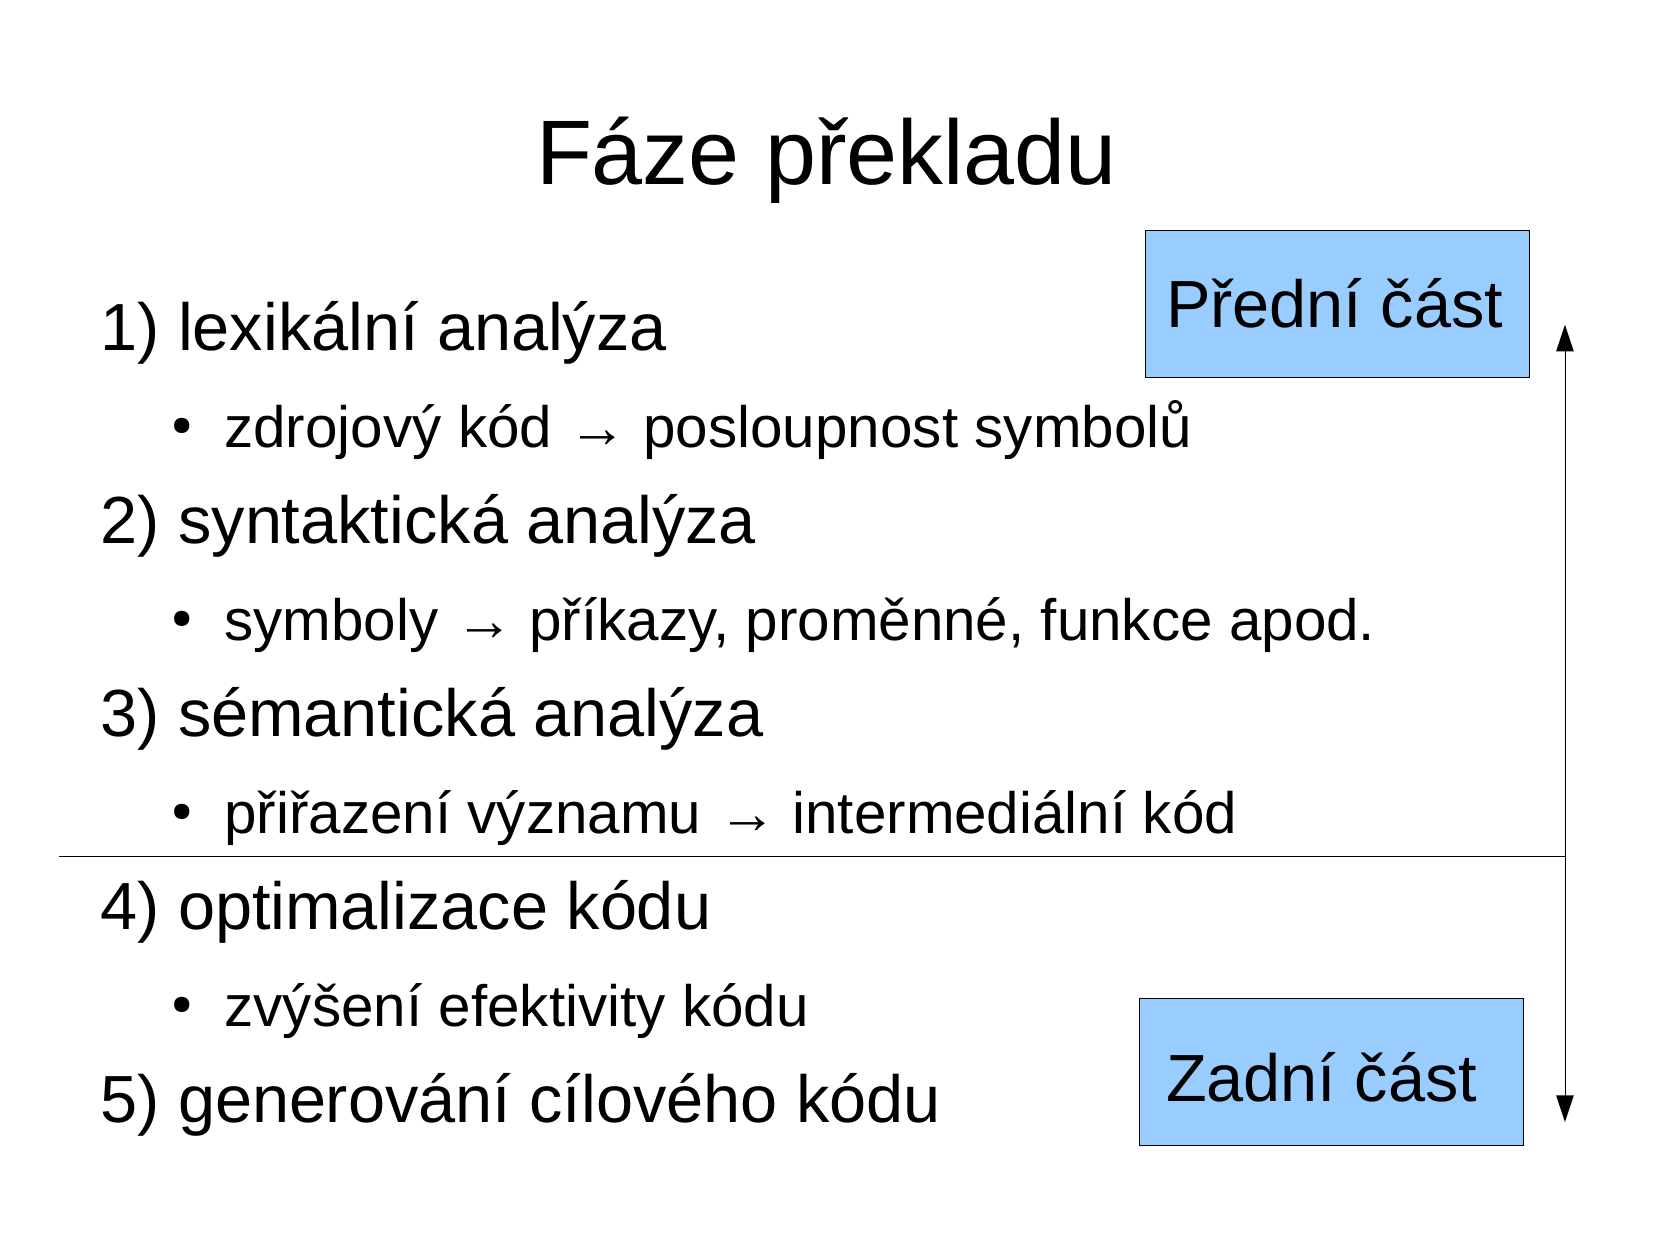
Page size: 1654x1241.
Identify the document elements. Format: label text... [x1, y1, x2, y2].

text_box Přední část [1151, 259, 1536, 350]
title Fáze překladu [82, 56, 1571, 250]
text_box [1145, 250, 1530, 290]
list lexikální analýza zdrojový kód → posloupnost symbolů syntaktická analýza symboly → příkazy, proměnné, funkce apod. sémantická analýza přiřazení významu → intermediální kód optimalizace kódu zvýšení efektivity kódu generování cílového kódu [82, 290, 1571, 856]
text_box [1139, 1137, 1524, 1146]
text_box Zadní část [1151, 1033, 1536, 1124]
list lexikální analýza zdrojový kód → posloupnost symbolů syntaktická analýza symboly → příkazy, proměnné, funkce apod. sémantická analýza přiřazení významu → intermediální kód optimalizace kódu zvýšení efektivity kódu generování cílového kódu [82, 857, 1571, 1137]
